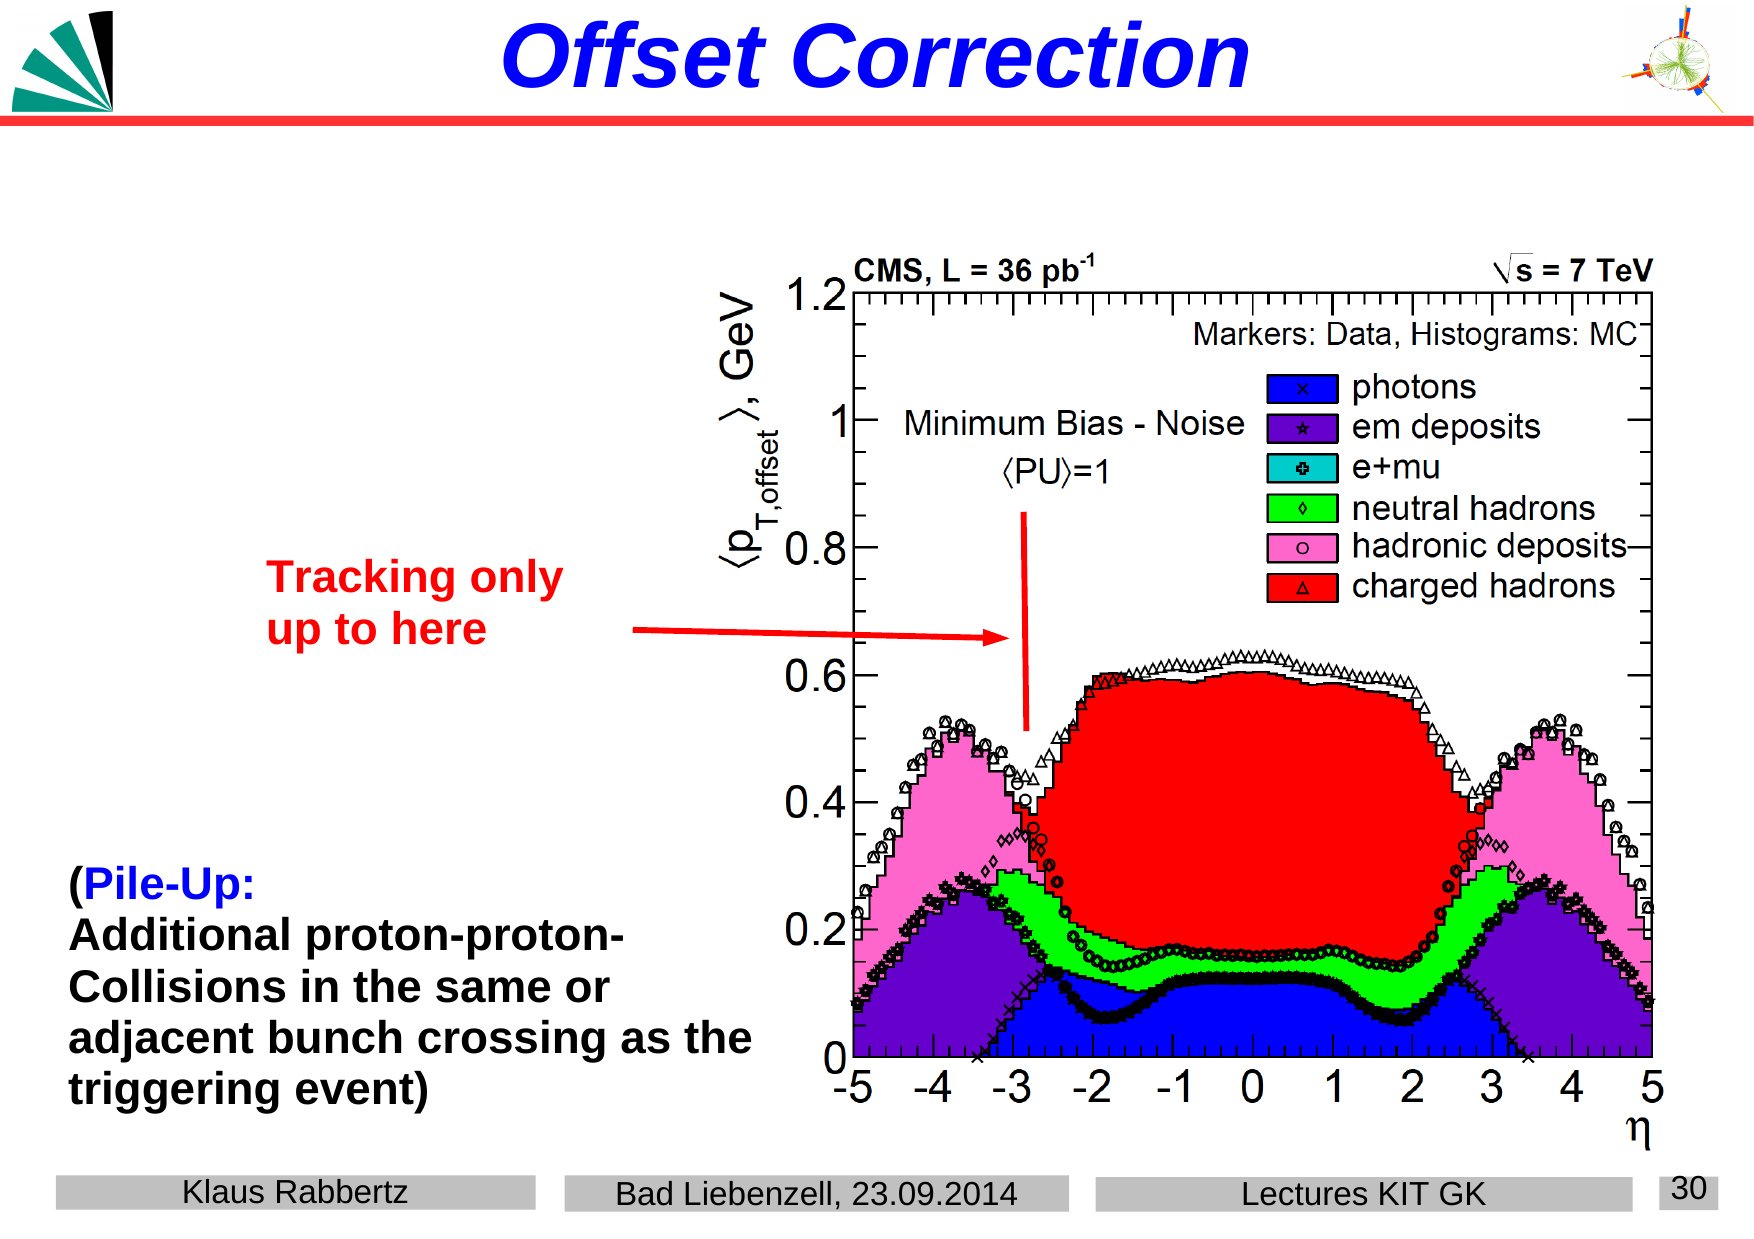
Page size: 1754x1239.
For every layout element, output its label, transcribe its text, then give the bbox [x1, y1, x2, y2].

picture [12, 11, 113, 113]
text_box Tracking only up to here [254, 545, 626, 660]
text_box (Pile-Up: Additional proton-proton- Collisions in the same or adjacent bunch crossing as the triggering event) [56, 852, 769, 1121]
picture [1622, 5, 1738, 113]
title Offset Correction [153, 0, 1600, 113]
picture [710, 244, 1670, 1157]
